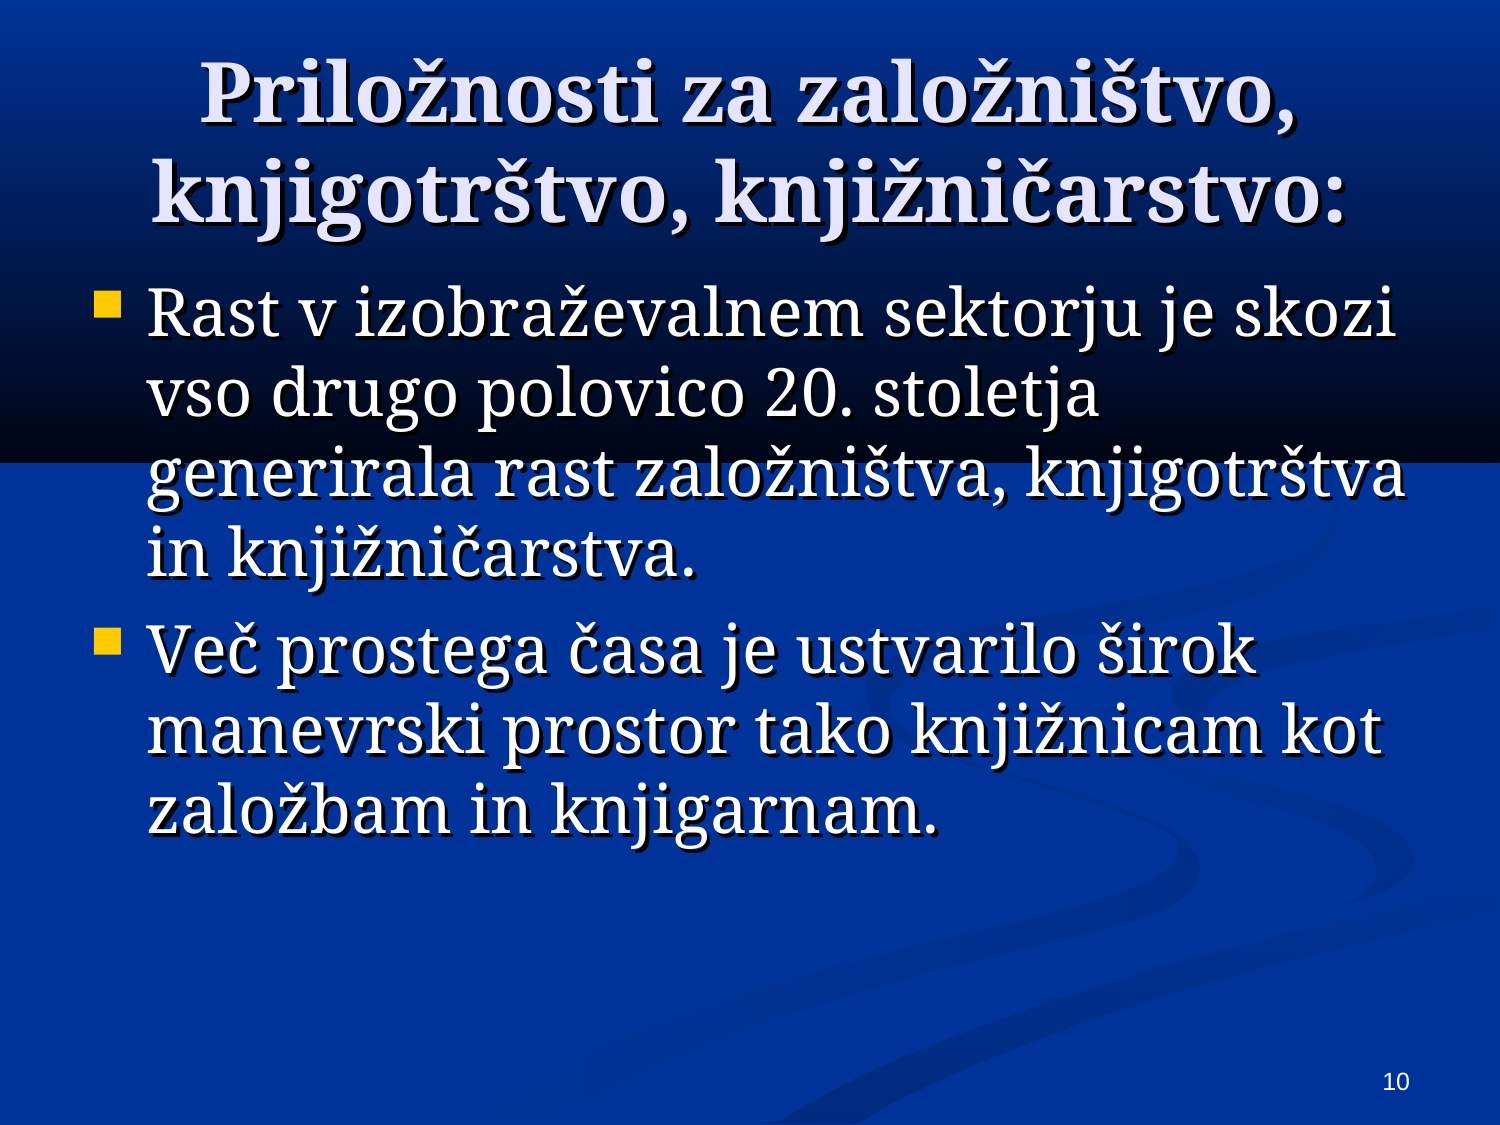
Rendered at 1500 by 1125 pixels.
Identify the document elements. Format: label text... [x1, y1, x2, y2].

list Rast v izobraževalnem sektorju je skozi vso drugo polovico 20. stoletja generirala rast založništva, knjigotrštva in knjižničarstva. Več prostega časa je ustvarilo širok manevrski prostor tako knjižnicam kot založbam in knjigarnam. [75, 262, 1426, 1006]
title Priložnosti za založništvo, knjigotrštvo, knjižničarstvo: [75, 31, 1426, 247]
text_box <number> [1074, 1024, 1426, 1104]
